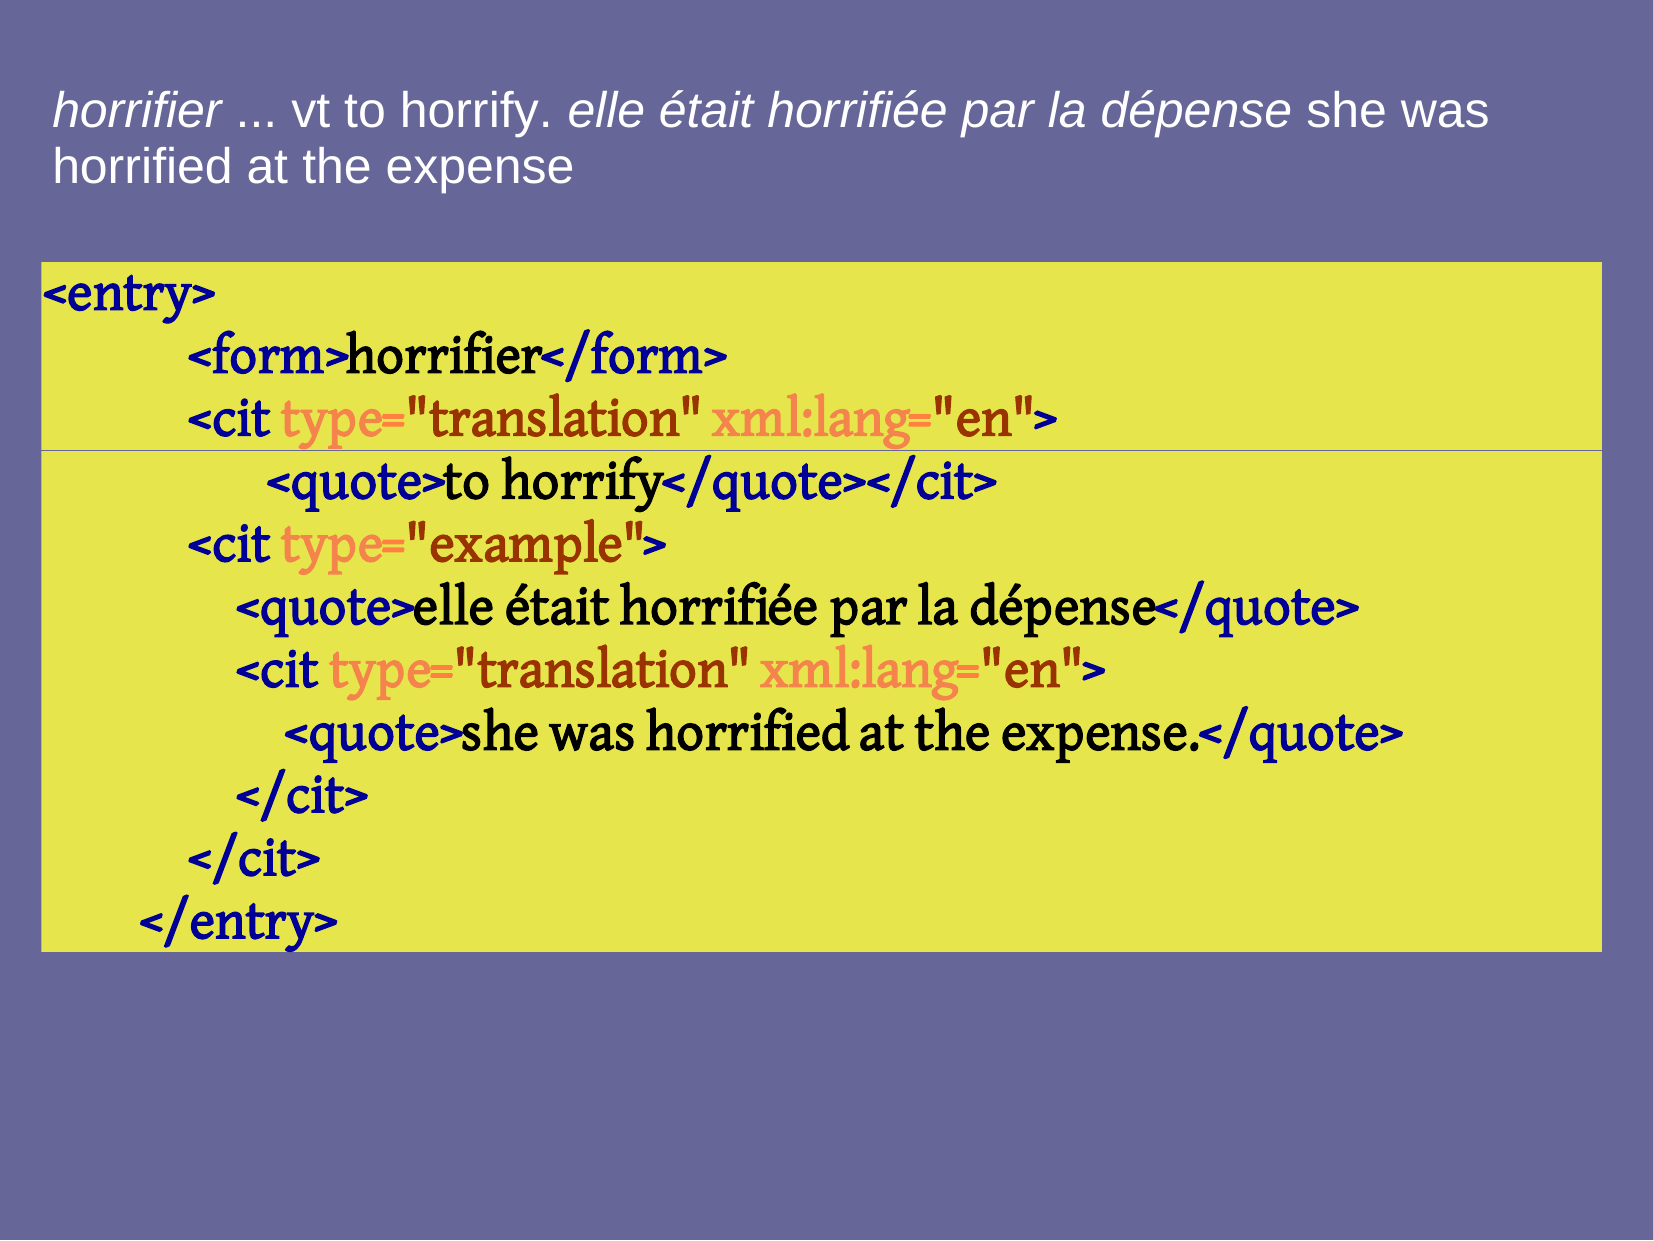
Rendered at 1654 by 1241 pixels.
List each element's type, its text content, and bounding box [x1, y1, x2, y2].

text_box horrifier ... vt to horrify. elle était horrifiée par la dépense she was horrified at the expense [37, 75, 1538, 202]
chart [41, 261, 1602, 1126]
